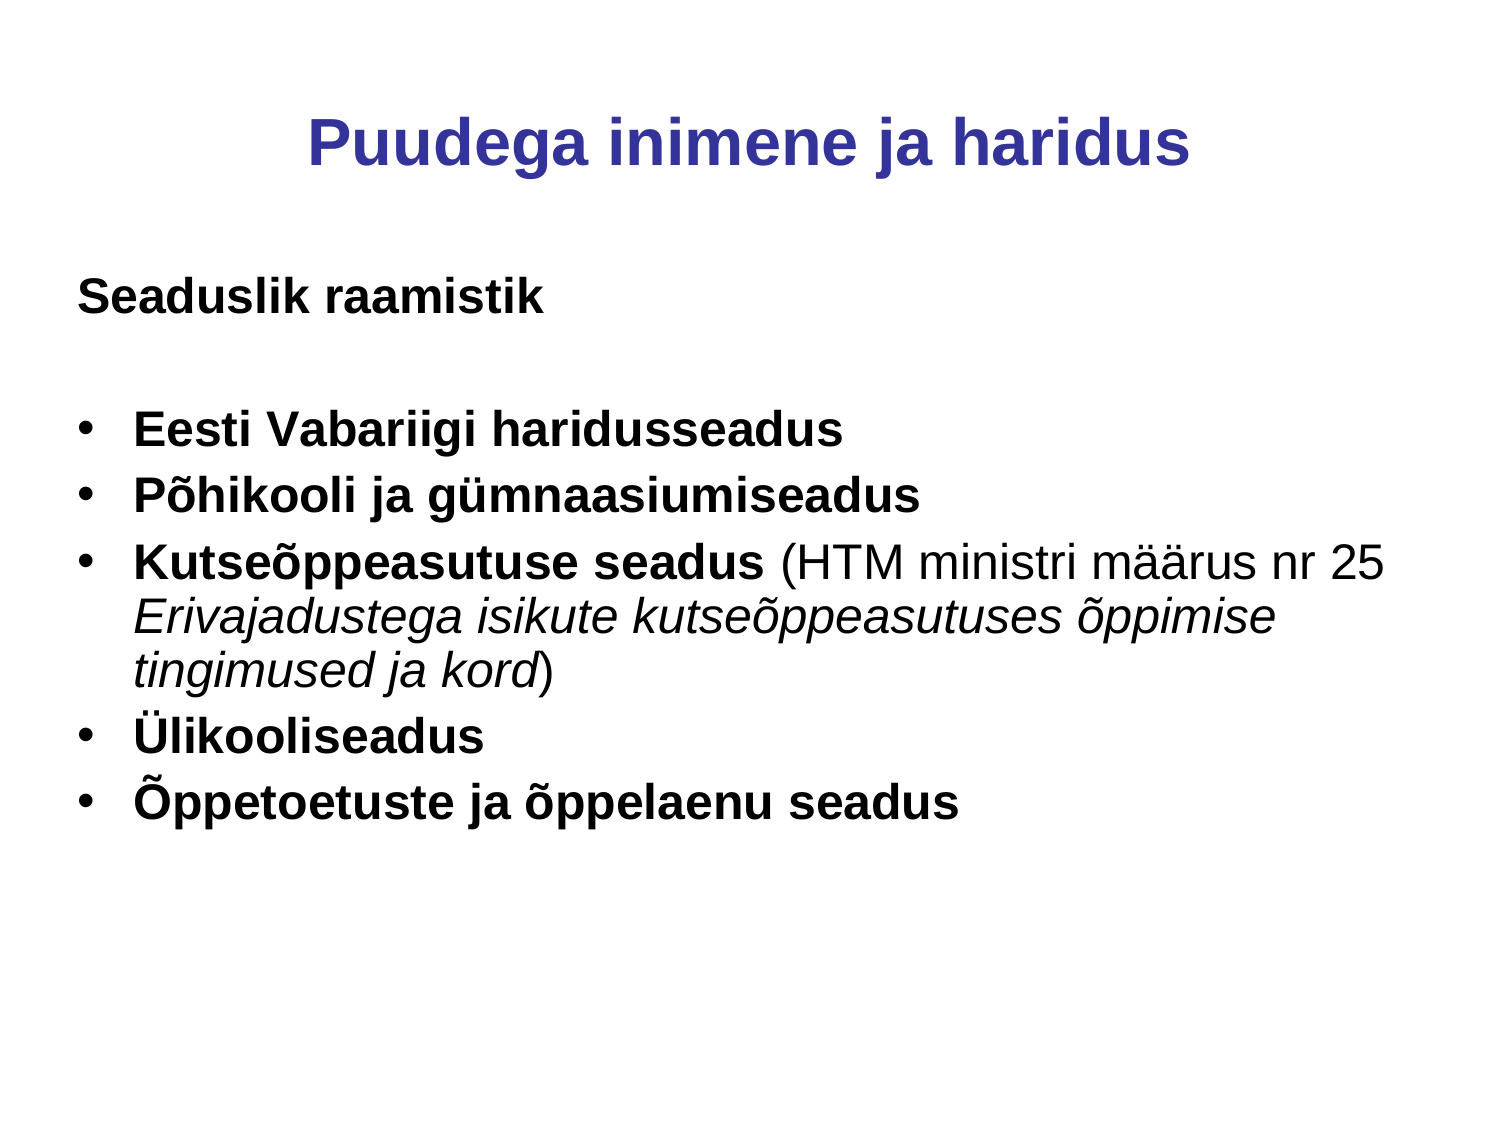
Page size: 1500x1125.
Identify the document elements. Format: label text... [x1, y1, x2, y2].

title Puudega inimene ja haridus [75, 45, 1426, 233]
list Seaduslik raamistik Eesti Vabariigi haridusseadus Põhikooli ja gümnaasiumiseadus Kutseõppeasutuse seadus (HTM ministri määrus nr 25 Erivajadustega isikute kutseõppeasutuses õppimise tingimused ja kord) Ülikooliseadus Õppetoetuste ja õppelaenu seadus [62, 262, 1413, 1005]
